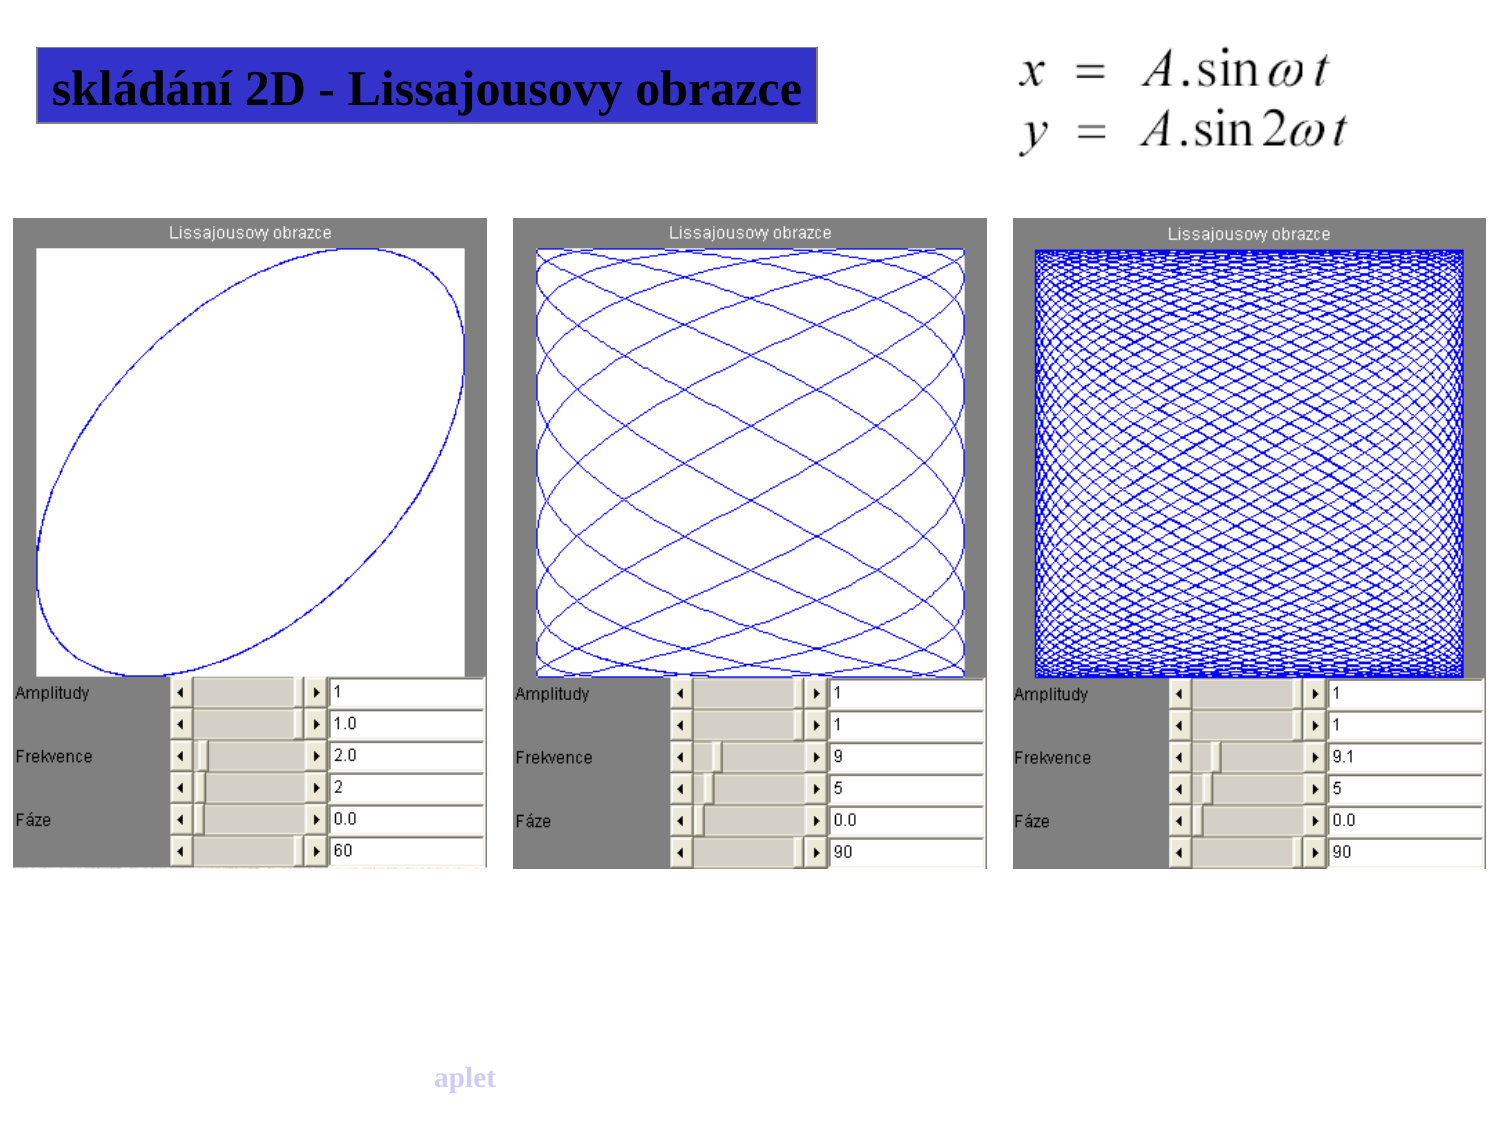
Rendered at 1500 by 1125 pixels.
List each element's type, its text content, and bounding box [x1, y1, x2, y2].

chart [1013, 218, 1486, 869]
text_box skládání 2D - Lissajousovy obrazce [37, 47, 818, 124]
picture [974, 42, 1384, 174]
chart [513, 218, 987, 869]
text_box aplet [419, 1050, 511, 1101]
chart [13, 218, 487, 869]
